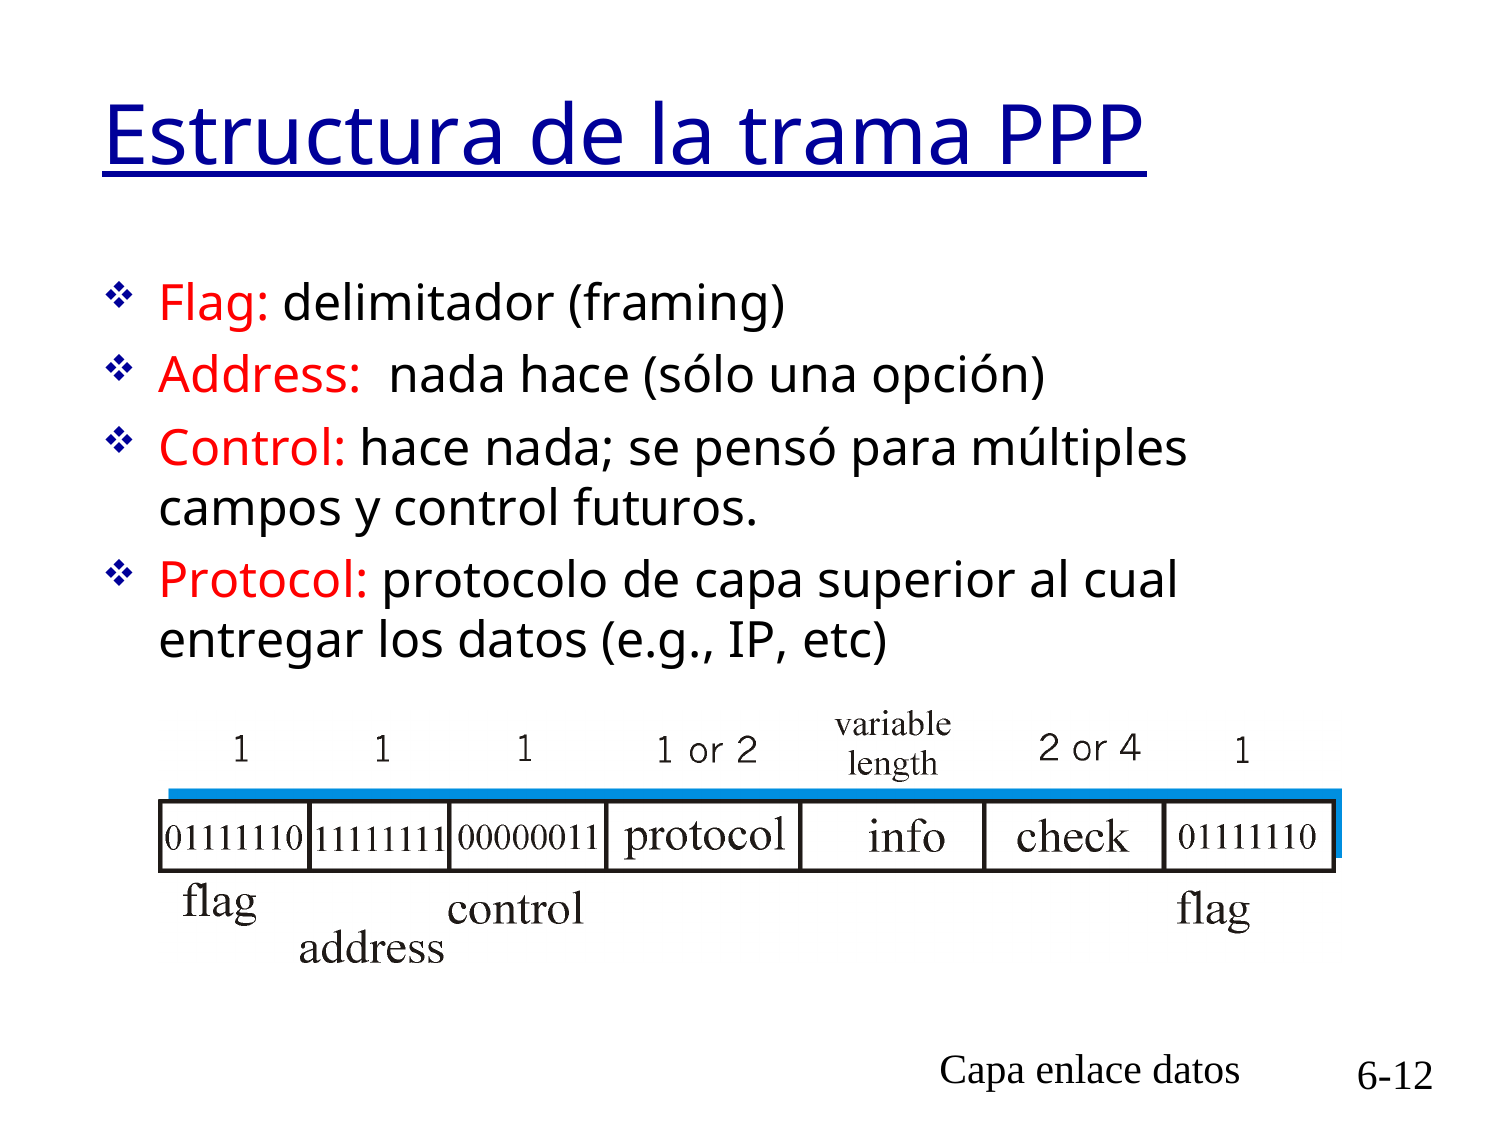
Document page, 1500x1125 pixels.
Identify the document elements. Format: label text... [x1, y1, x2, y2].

title Estructura de la trama PPP [87, 37, 1363, 225]
picture [158, 710, 1342, 963]
list Flag: delimitador (framing) Address: nada hace (sólo una opción) Control: hace nada; se pensó para múltiples campos y control futuros. Protocol: protocolo de capa superior al cual entregar los datos (e.g., IP, etc) [87, 262, 1363, 1026]
